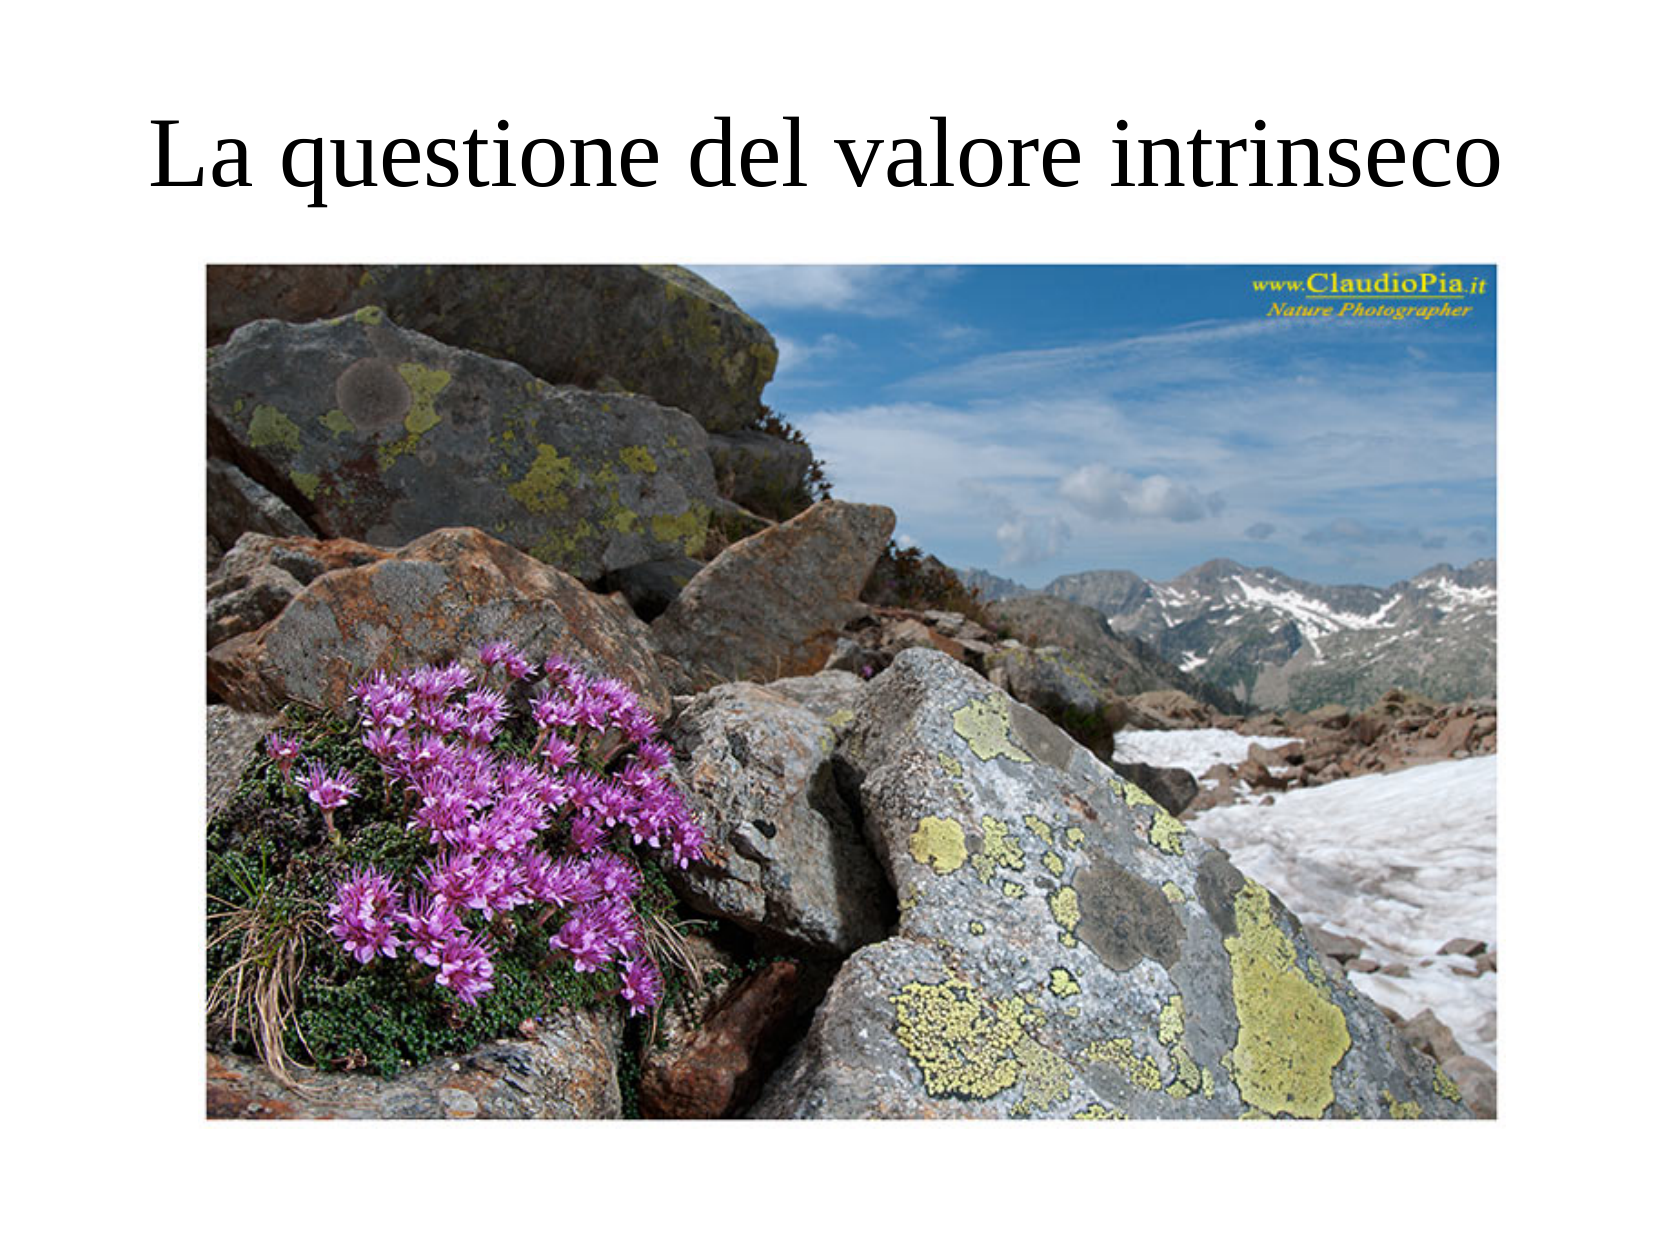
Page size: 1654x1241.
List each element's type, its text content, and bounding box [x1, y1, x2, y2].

title La questione del valore intrinseco [82, 49, 1571, 257]
picture [198, 256, 1506, 1129]
